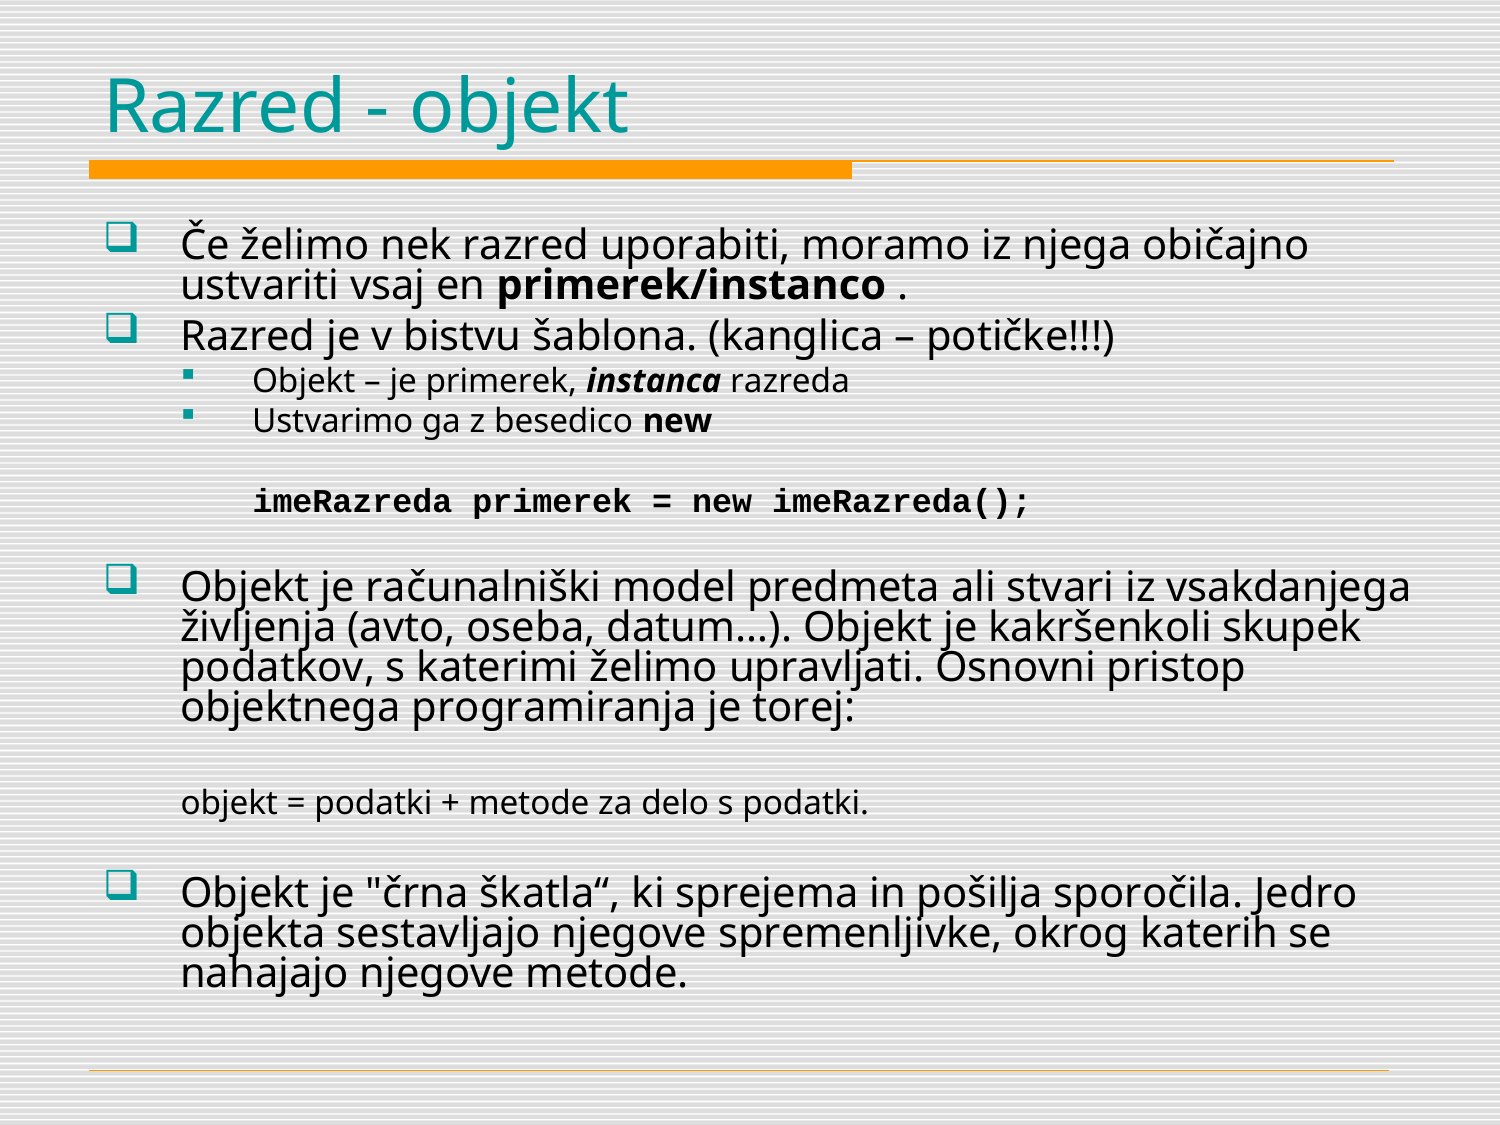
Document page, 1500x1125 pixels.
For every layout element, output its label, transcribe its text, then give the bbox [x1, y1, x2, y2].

picture [0, 0, 1500, 1125]
list Če želimo nek razred uporabiti, moramo iz njega običajno ustvariti vsaj en primerek/instanco . Razred je v bistvu šablona. (kanglica – potičke!!!) Objekt – je primerek, instanca razreda Ustvarimo ga z besedico new imeRazreda primerek = new imeRazreda(); Objekt je računalniški model predmeta ali stvari iz vsakdanjega življenja (avto, oseba, datum…). Objekt je kakršenkoli skupek podatkov, s katerimi želimo upravljati. Osnovni pristop objektnega programiranja je torej: objekt = podatki + metode za delo s podatki. Objekt je "črna škatla“, ki sprejema in pošilja sporočila. Jedro objekta sestavljajo njegove spremenljivke, okrog katerih se nahajajo njegove metode. [88, 220, 1471, 1059]
title Razred - objekt [88, 42, 1401, 155]
